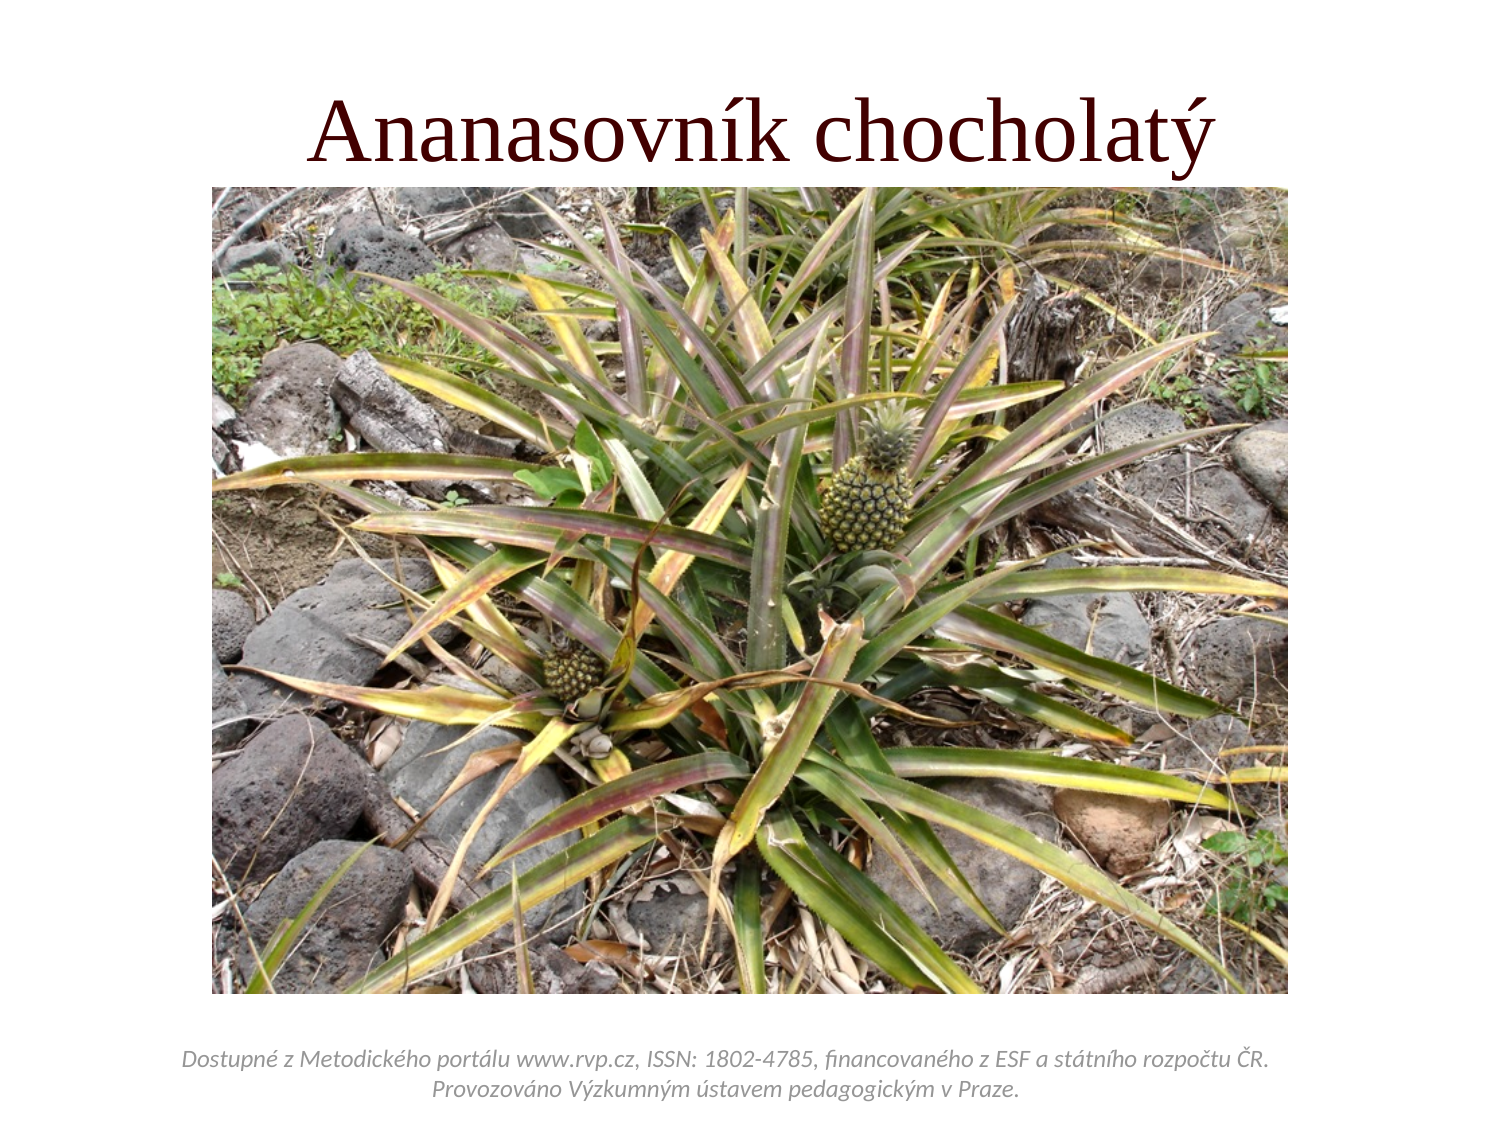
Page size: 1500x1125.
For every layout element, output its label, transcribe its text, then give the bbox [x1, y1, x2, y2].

title Ananasovník chocholatý [87, 0, 1438, 188]
text_box [212, 187, 1288, 994]
text_box Dostupné z Metodického portálu www.rvp.cz, ISSN: 1802-4785, financovaného z ESF a státního rozpočtu ČR. Provozováno Výzkumným ústavem pedagogickým v Praze. [105, 1042, 1348, 1103]
